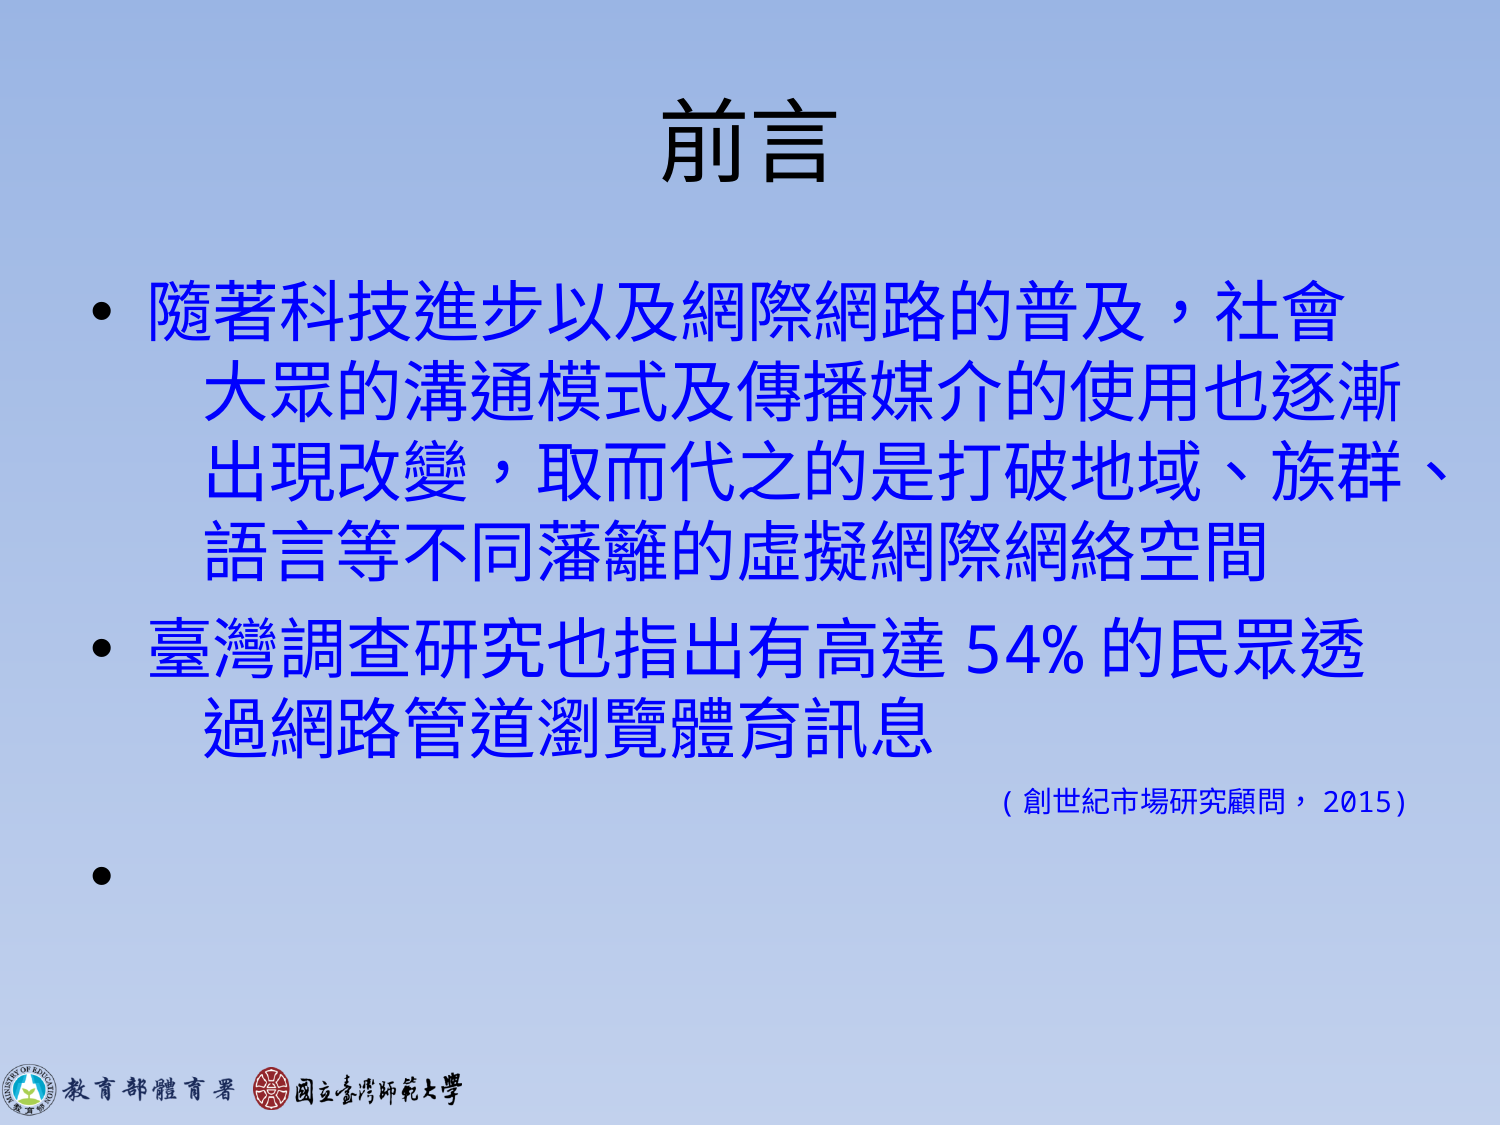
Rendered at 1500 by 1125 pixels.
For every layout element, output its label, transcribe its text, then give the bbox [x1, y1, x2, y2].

title 前言 [75, 45, 1426, 233]
list 隨著科技進步以及網際網路的普及，社會大眾的溝通模式及傳播媒介的使用也逐漸出現改變，取而代之的是打破地域、族群、語言等不同藩籬的虛擬網際網絡空間 臺灣調查研究也指出有高達54%的民眾透過網路管道瀏覽體育訊息 (創世紀市場研究顧問，2015) [75, 262, 1426, 1005]
